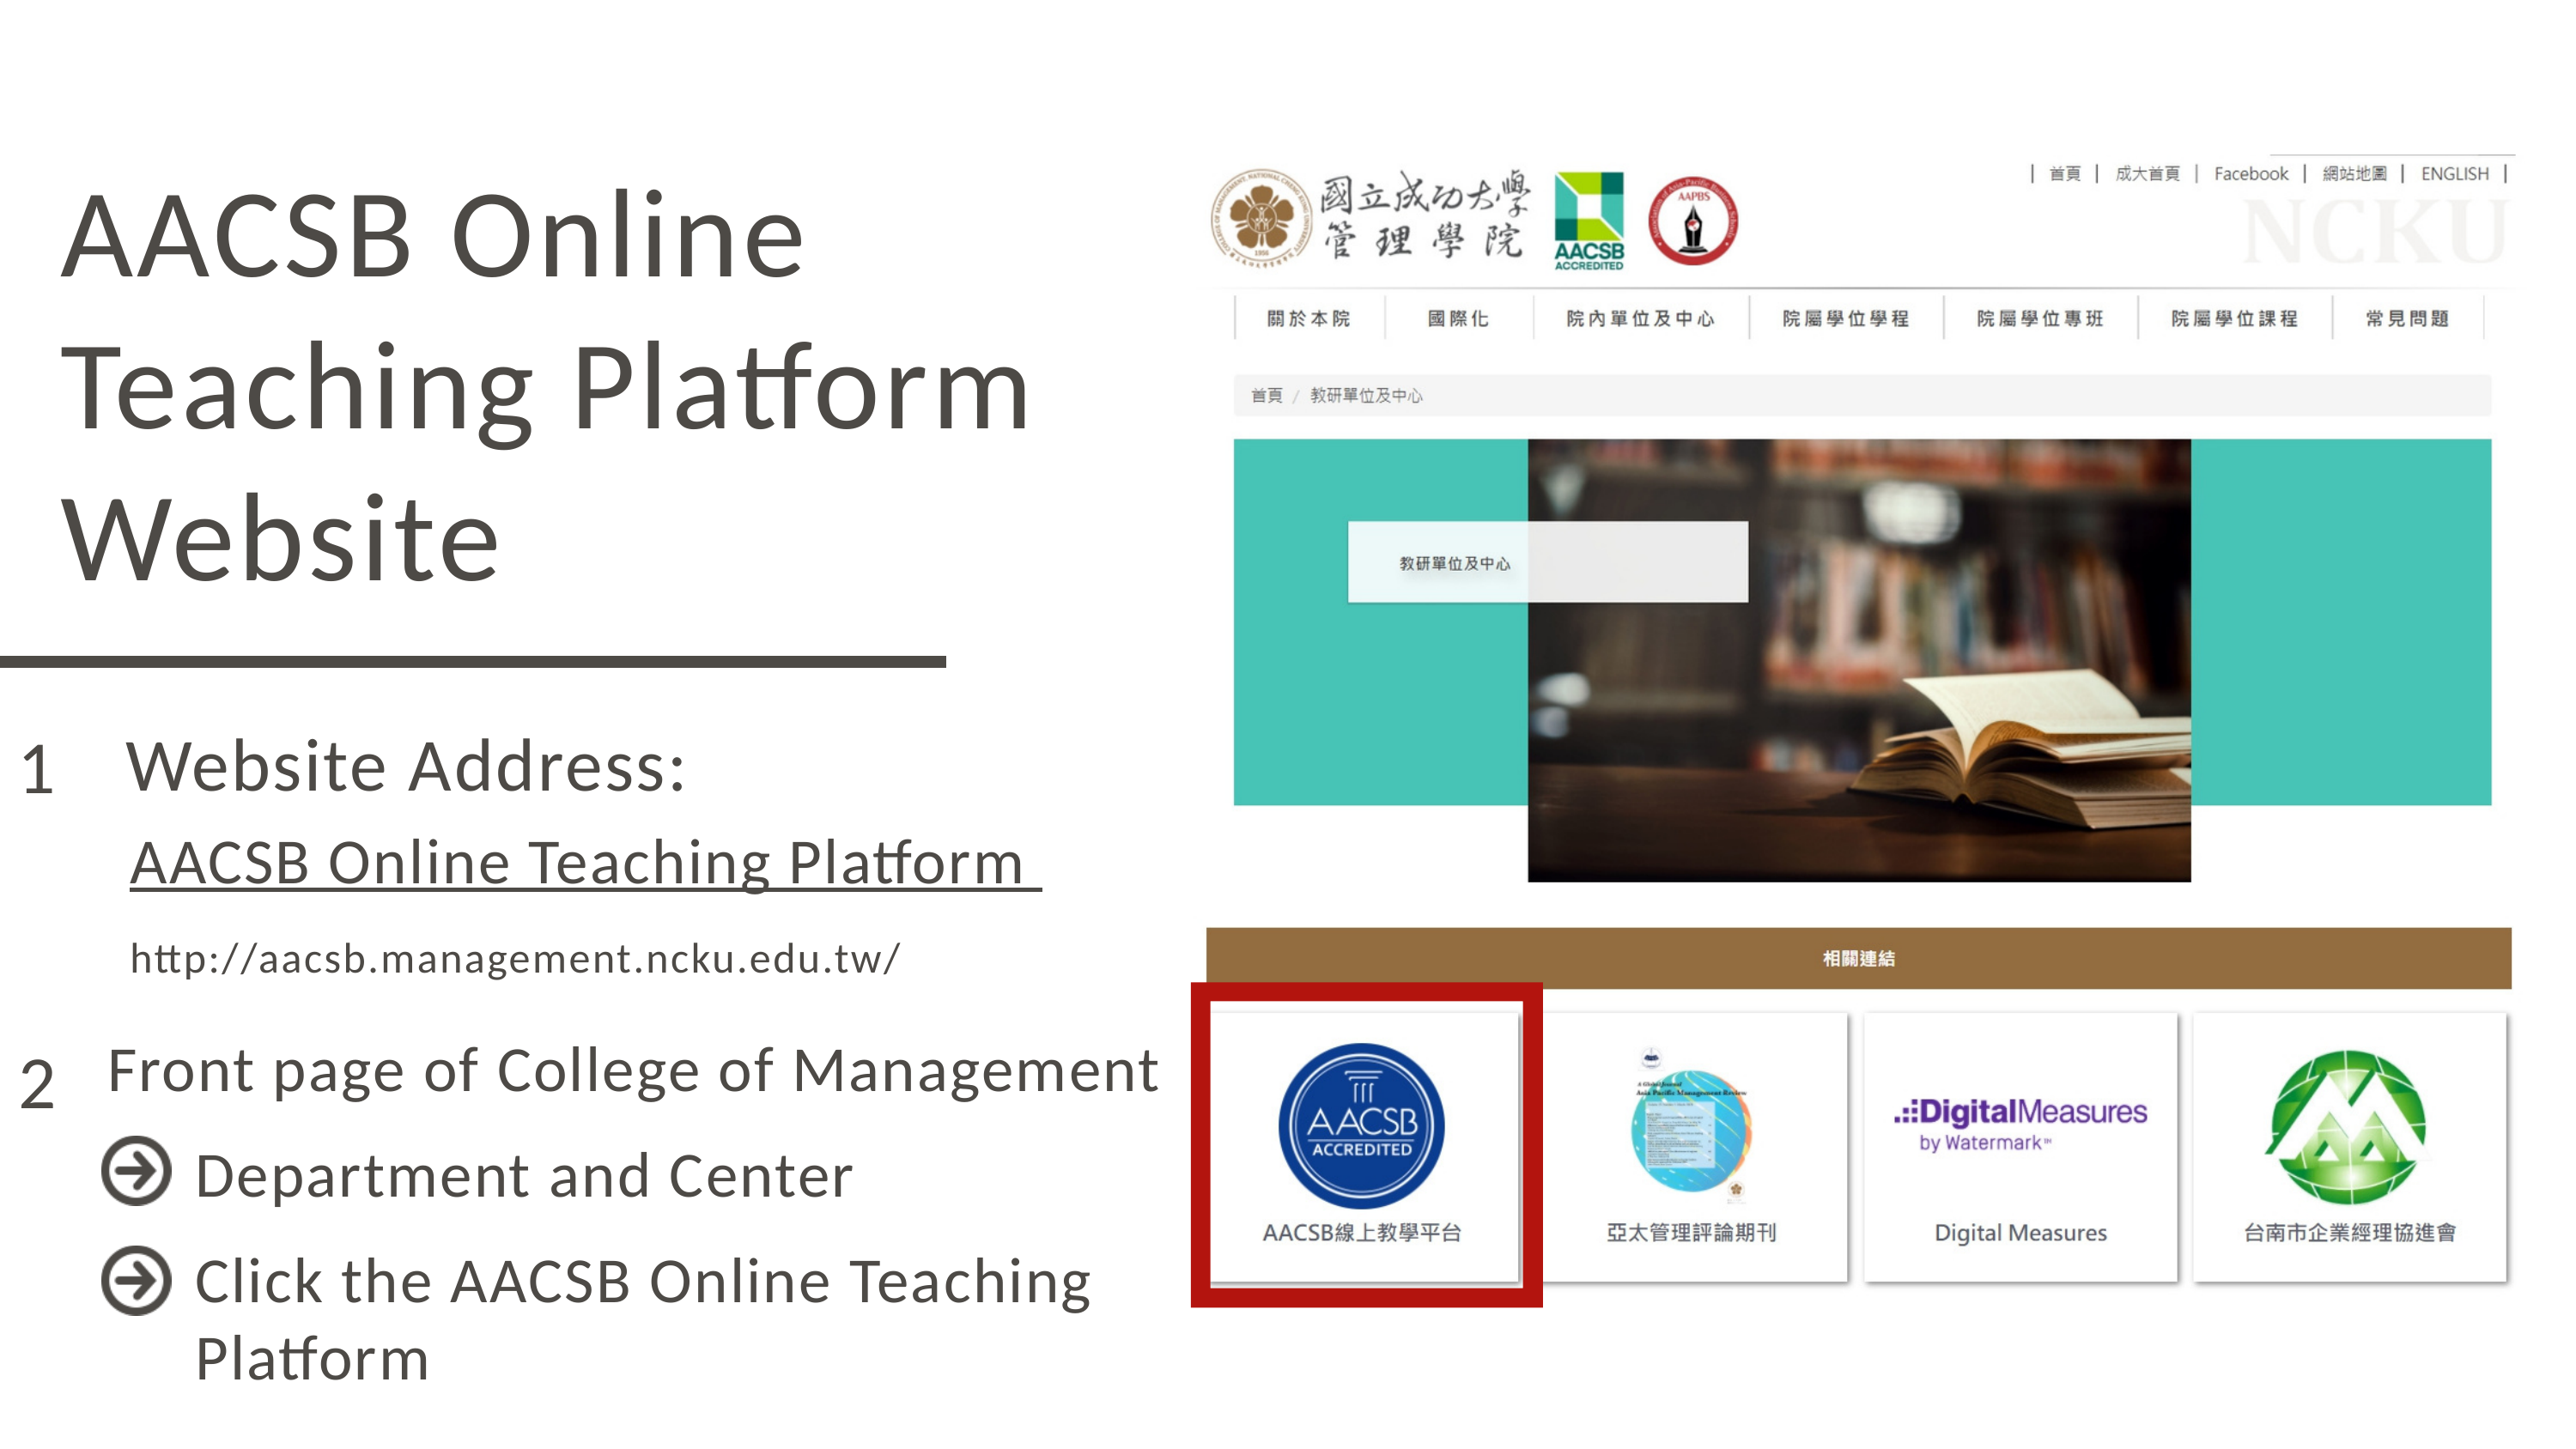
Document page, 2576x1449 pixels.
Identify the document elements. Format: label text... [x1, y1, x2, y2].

text_box 2 [18, 1031, 64, 1125]
text_box [1190, 982, 1543, 1308]
text_box Click the AACSB Online Teaching Platform [195, 1238, 1170, 1394]
picture [1176, 155, 2553, 1327]
text_box Website Address: [125, 716, 782, 807]
text_box AACSB Online Teaching Platform Website [60, 150, 1050, 611]
text_box 1 [17, 716, 64, 810]
text_box Department and Center [195, 1132, 933, 1211]
text_box Front page of College of Management [106, 1027, 1175, 1105]
text_box [0, 656, 946, 668]
text_box AACSB Online Teaching Platform [130, 819, 1103, 897]
text_box http://aacsb.management.ncku.edu.tw/ [130, 906, 947, 983]
picture [101, 1136, 172, 1207]
picture [101, 1246, 172, 1316]
